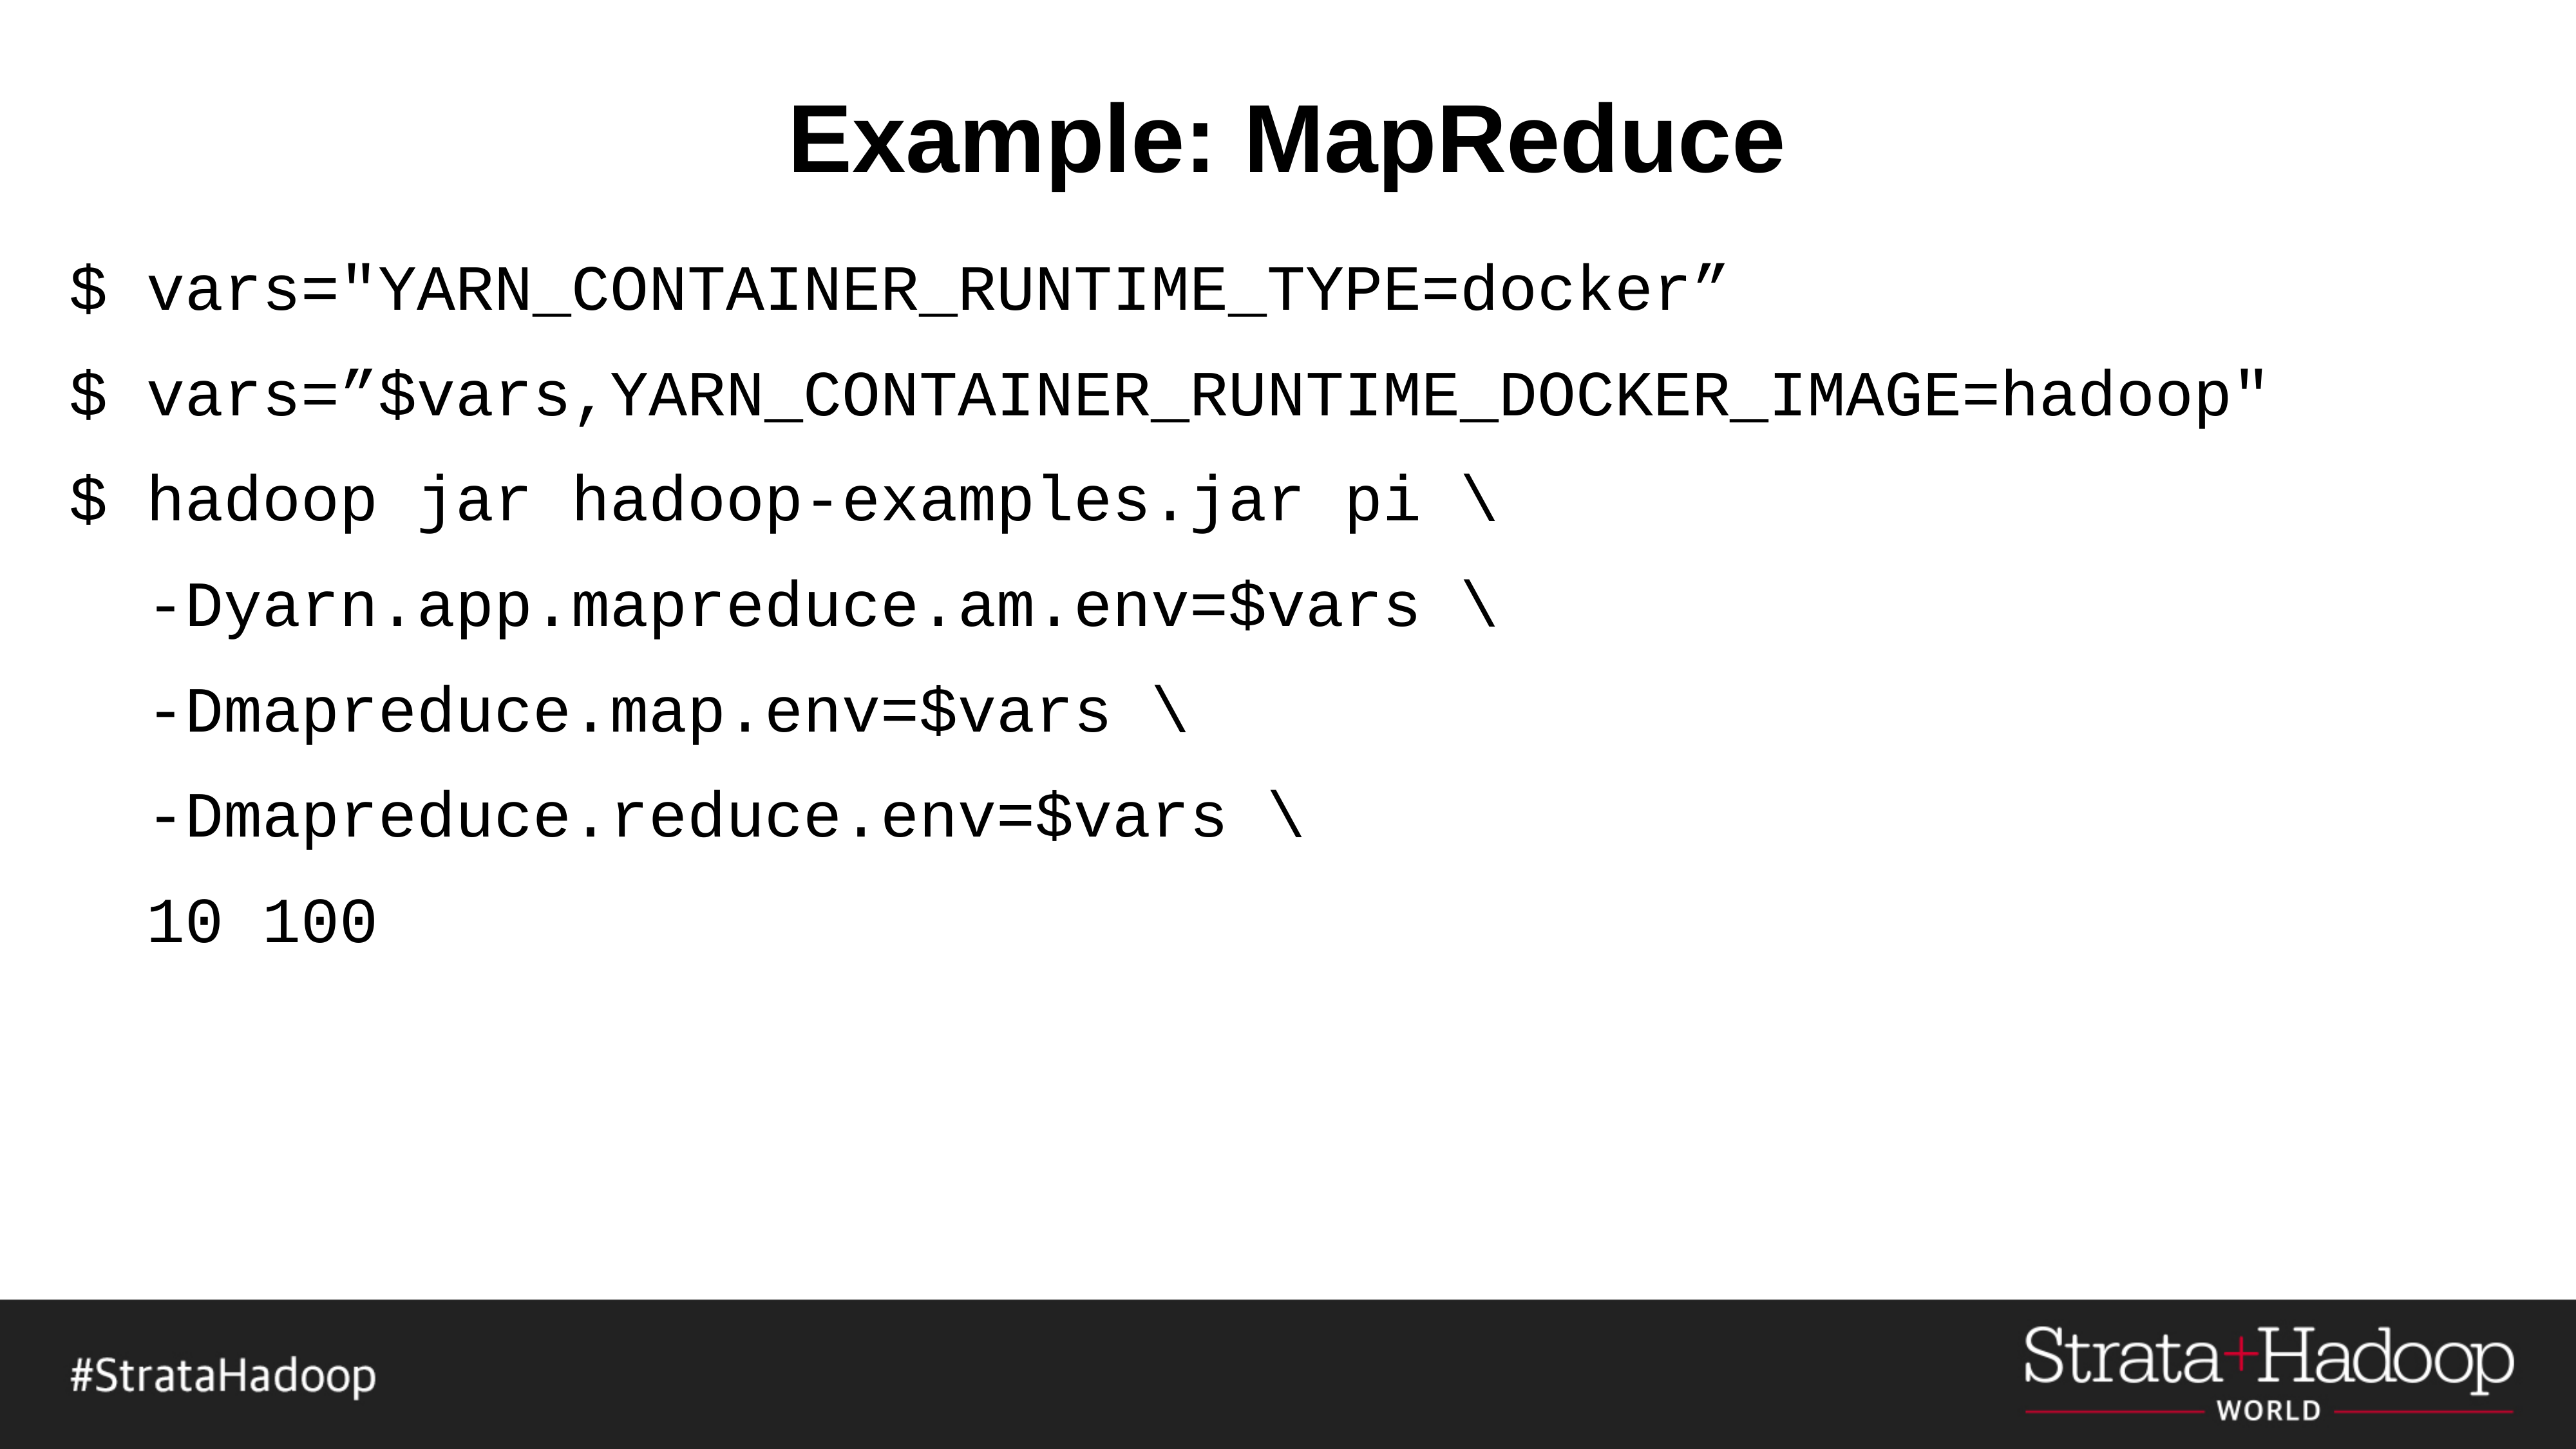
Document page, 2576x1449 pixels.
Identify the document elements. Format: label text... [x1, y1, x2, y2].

title Example: MapReduce [65, 25, 2510, 242]
list $ vars="YARN_CONTAINER_RUNTIME_TYPE=docker” $ vars=”$vars,YARN_CONTAINER_RUNTIME_DOCKER_IMAGE=hadoop" $ hadoop jar hadoop-examples.jar pi \ -Dyarn.app.mapreduce.am.env=$vars \ -Dmapreduce.map.env=$vars \ -Dmapreduce.reduce.env=$vars \ 10 100 [65, 242, 2510, 1449]
picture [0, 0, 2576, 1449]
